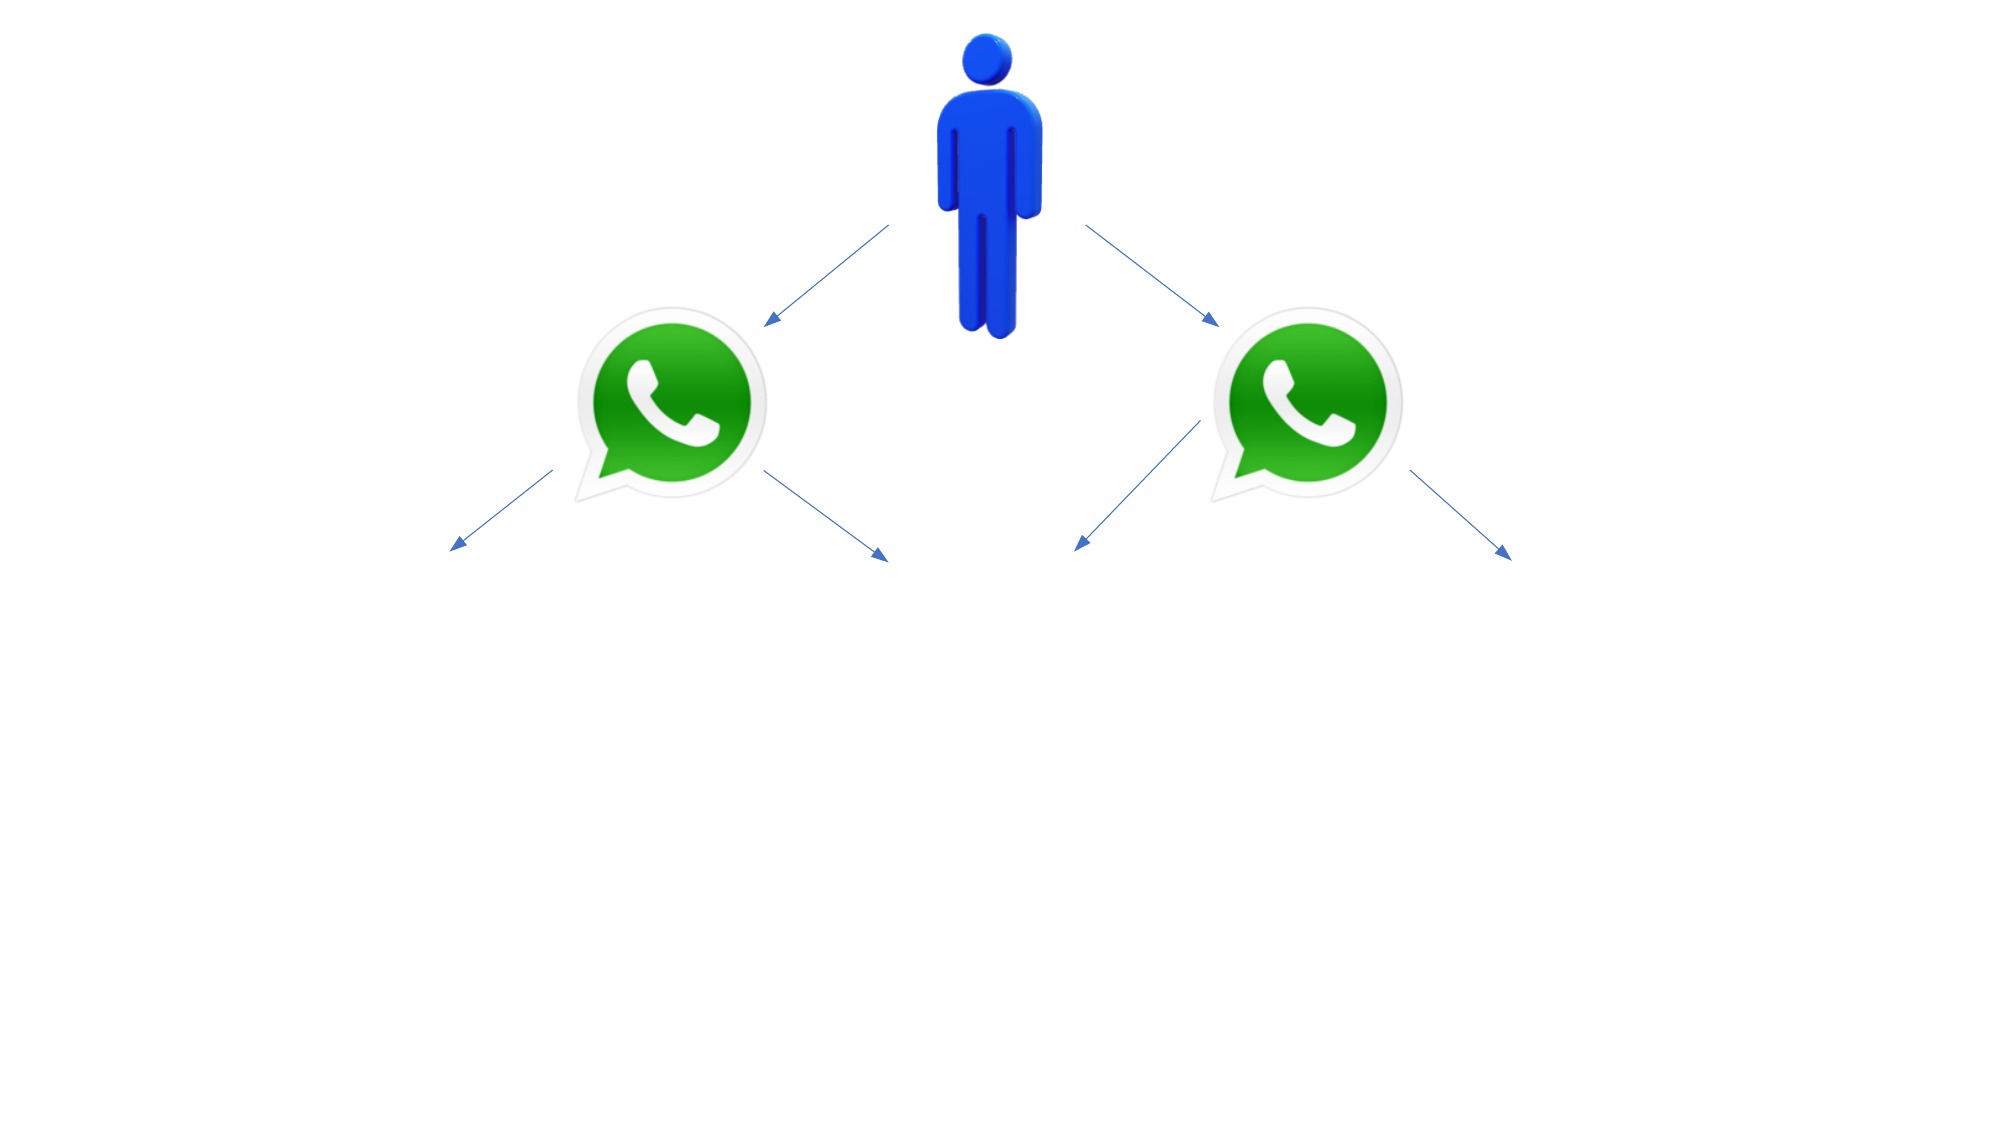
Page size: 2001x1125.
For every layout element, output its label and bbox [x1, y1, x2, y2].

picture [930, 31, 1044, 347]
picture [1200, 299, 1410, 505]
picture [564, 299, 774, 505]
